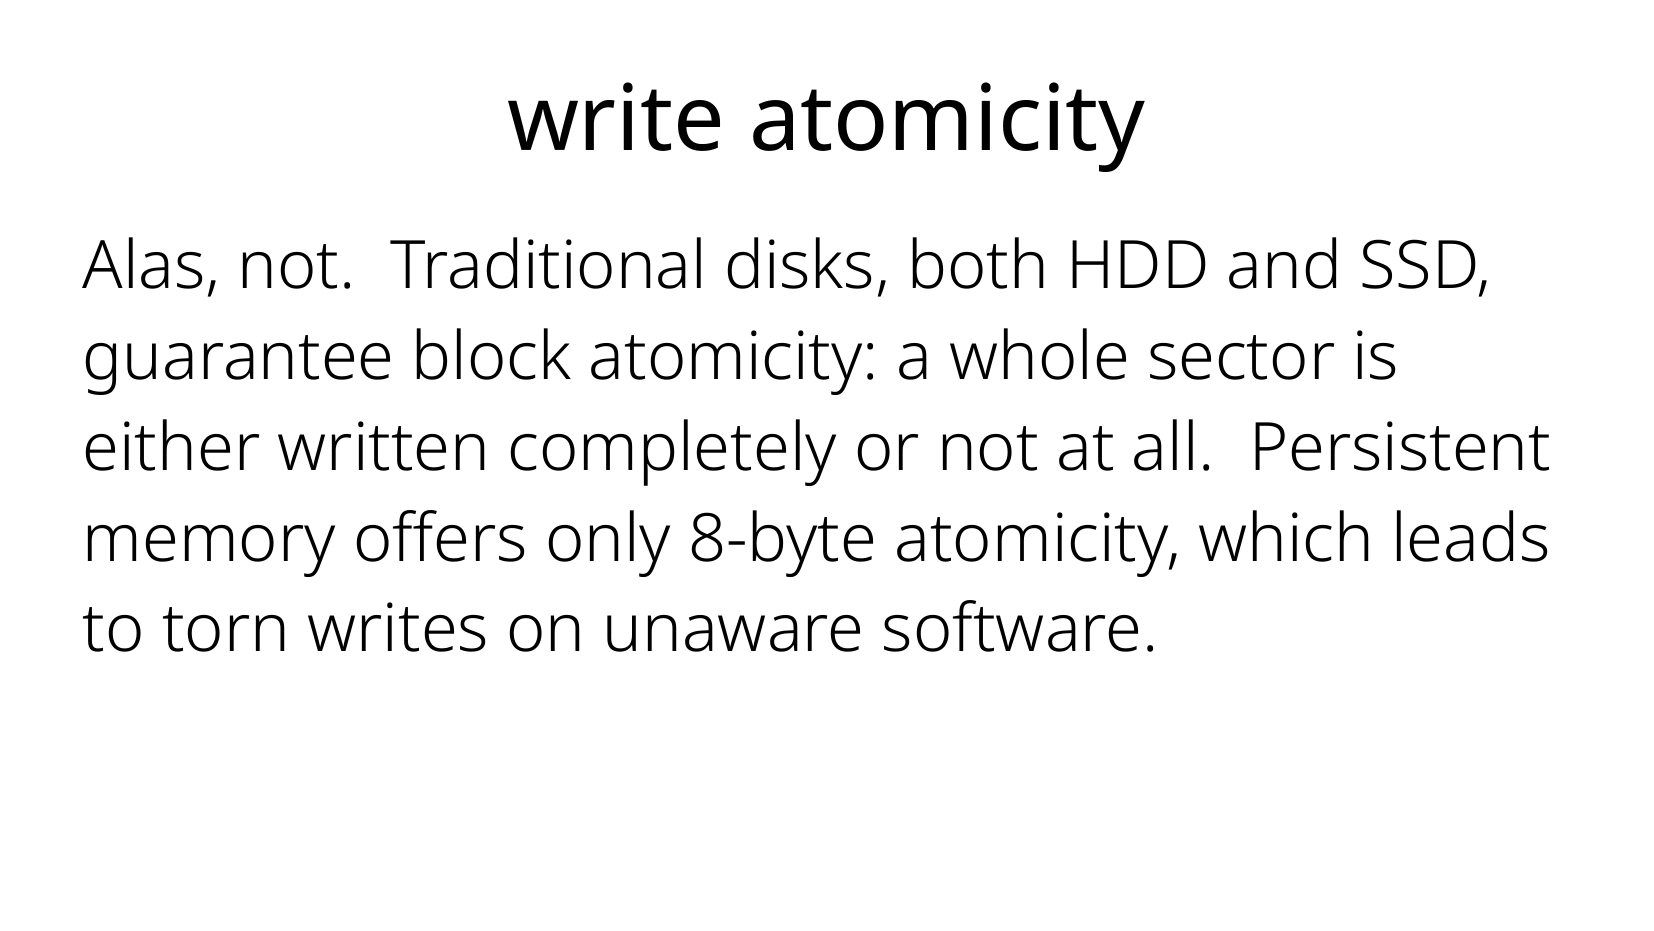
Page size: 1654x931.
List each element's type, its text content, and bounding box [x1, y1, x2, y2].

title write atomicity [82, 37, 1571, 193]
list Alas, not. Traditional disks, both HDD and SSD, guarantee block atomicity: a whole sector is either written completely or not at all. Persistent memory offers only 8-byte atomicity, which leads to torn writes on unaware software. [82, 217, 1571, 758]
